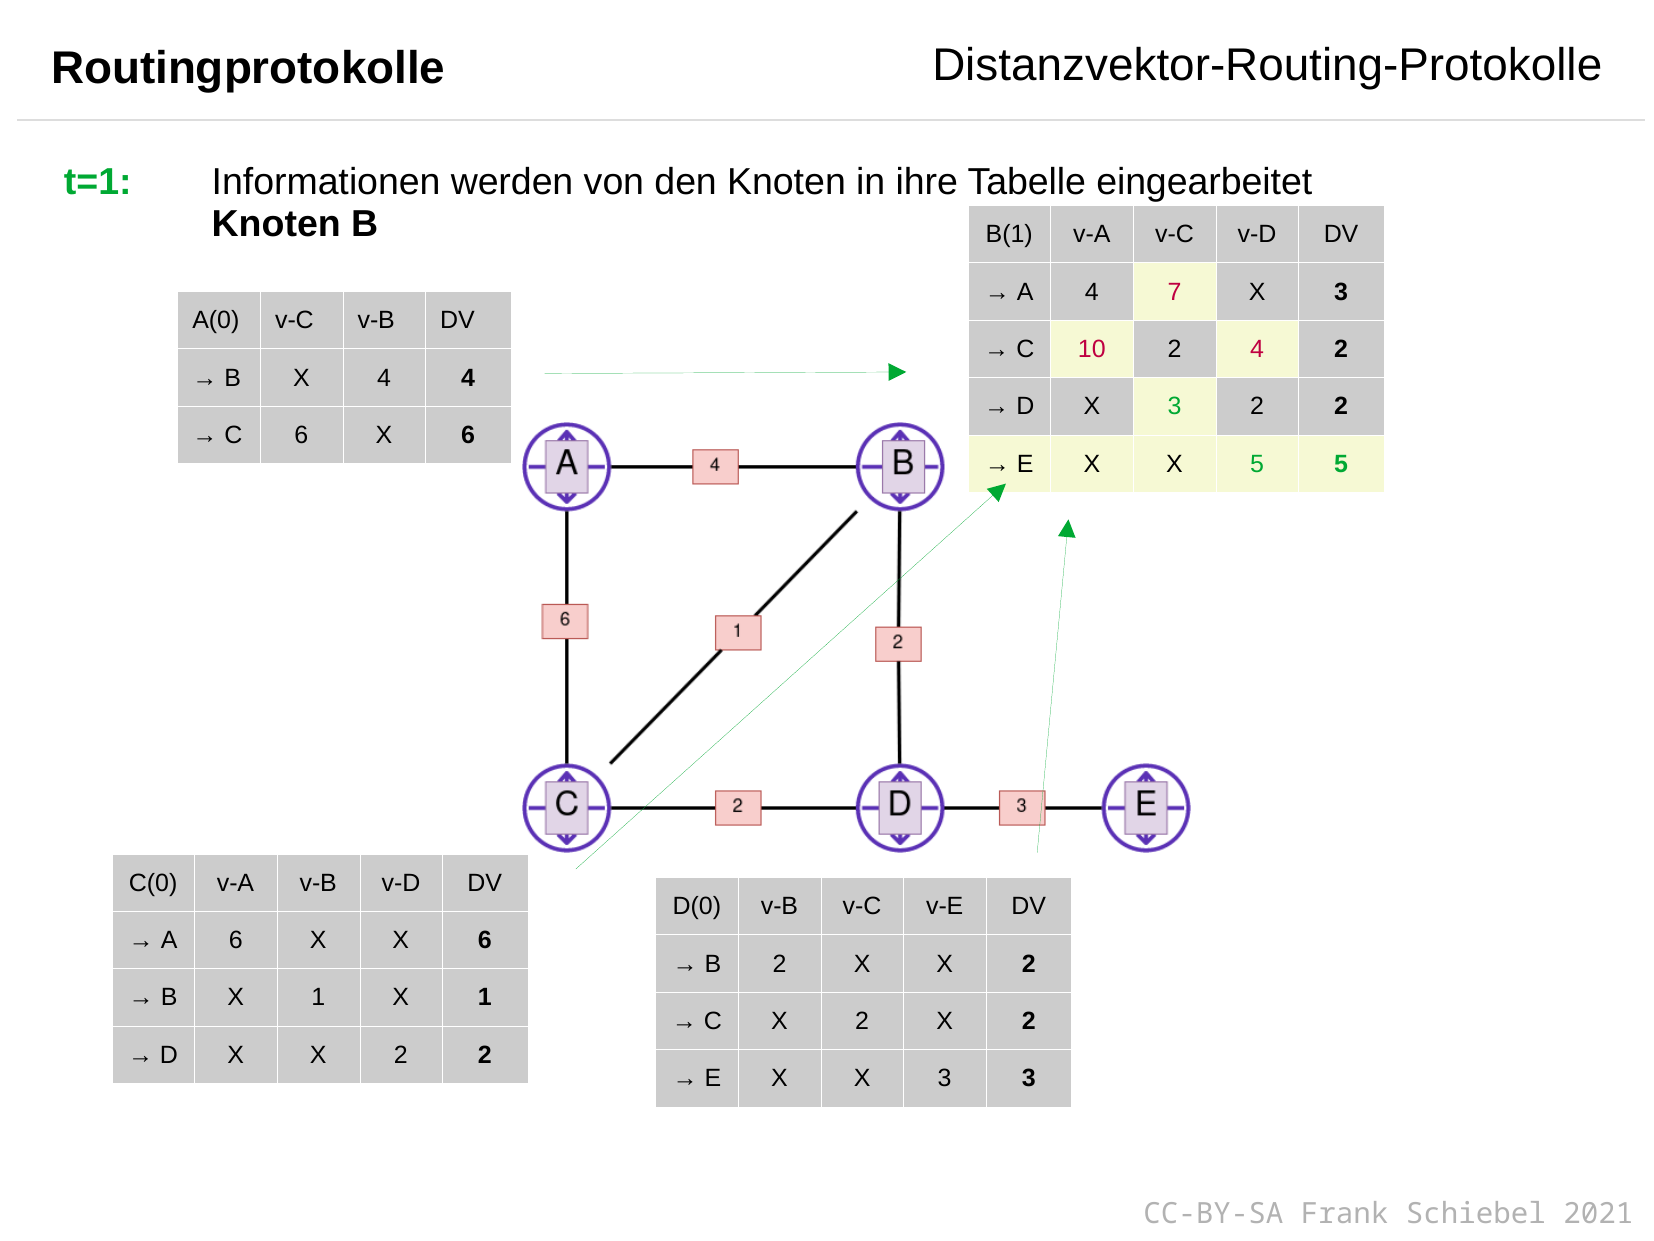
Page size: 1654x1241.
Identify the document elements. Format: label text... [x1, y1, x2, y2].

table_cell X [904, 993, 986, 1049]
table_cell X [1134, 436, 1216, 492]
table_header v-C [822, 878, 903, 934]
table_cell → E [656, 1050, 738, 1107]
table_cell → C [656, 993, 738, 1049]
table_cell → B [113, 969, 194, 1026]
table_cell 4 [1051, 263, 1133, 320]
table_cell 1 [443, 969, 528, 1026]
table_cell X [278, 912, 360, 968]
table_cell 4 [344, 349, 425, 406]
text_box Routingprotokolle [36, 35, 550, 102]
table_header v-A [195, 855, 277, 911]
table_cell 2 [987, 935, 1071, 992]
table_cell 2 [361, 1027, 442, 1083]
table_cell X [739, 993, 821, 1049]
picture [522, 422, 991, 853]
table_cell X [822, 1050, 903, 1107]
table_header v-B [739, 878, 821, 934]
table_cell 6 [443, 912, 528, 968]
table_cell → D [113, 1027, 194, 1083]
table_cell X [904, 935, 986, 992]
table_cell X [195, 969, 277, 1026]
table_cell 2 [1299, 321, 1384, 377]
table_cell 2 [739, 935, 821, 992]
table_cell 2 [1217, 378, 1298, 435]
table_cell 4 [1217, 321, 1298, 377]
table_header v-B [344, 292, 425, 348]
table_cell 6 [261, 407, 343, 463]
table_cell 3 [1299, 263, 1384, 320]
table_cell → B [178, 349, 260, 406]
table_cell X [344, 407, 425, 463]
table_cell X [1051, 378, 1133, 435]
table_cell X [278, 1027, 360, 1083]
table_cell X [261, 349, 343, 406]
table_cell 3 [1134, 378, 1216, 435]
table_cell 5 [1217, 436, 1298, 492]
table_cell 6 [195, 912, 277, 968]
table_cell X [195, 1027, 277, 1083]
table_cell 6 [426, 407, 511, 463]
table_cell 2 [987, 993, 1071, 1049]
table_cell 2 [443, 1027, 528, 1083]
text_box t=1: Informationen werden von den Knoten in ihre Tabelle eingearbeitet Knoten B [49, 153, 1554, 259]
table_cell X [1051, 436, 1133, 492]
table_cell 3 [904, 1050, 986, 1107]
table_cell 1 [278, 969, 360, 1026]
table_cell X [822, 935, 903, 992]
table_header DV [987, 878, 1071, 934]
table_header DV [443, 855, 528, 911]
table_cell → A [969, 263, 1050, 320]
table_cell X [739, 1050, 821, 1107]
table_header v-B [278, 855, 360, 911]
table_header v-C [261, 292, 343, 348]
table_cell → D [969, 378, 1050, 435]
table_cell X [1217, 263, 1298, 320]
table_cell 7 [1134, 263, 1216, 320]
table_cell 2 [1299, 378, 1384, 435]
table_cell → A [113, 912, 194, 968]
table_cell → E [969, 436, 1050, 492]
table_cell → C [178, 407, 260, 463]
table_cell 2 [822, 993, 903, 1049]
table_header A(0) [178, 292, 260, 348]
table_cell 3 [987, 1050, 1071, 1107]
table_header v-E [904, 878, 986, 934]
table_header v-D [361, 855, 442, 911]
table_cell 10 [1051, 321, 1133, 377]
table_header DV [426, 292, 511, 348]
table_cell → B [656, 935, 738, 992]
table_cell 5 [1299, 436, 1384, 492]
table_cell 4 [426, 349, 511, 406]
table_cell → C [969, 321, 1050, 377]
table_cell 2 [1134, 321, 1216, 377]
table_cell X [361, 912, 442, 968]
table_header C(0) [113, 855, 194, 911]
picture [595, 493, 1191, 853]
table_cell X [361, 969, 442, 1026]
table_header D(0) [656, 878, 738, 934]
text_box Distanzvektor-Routing-Protokolle [904, 31, 1618, 98]
